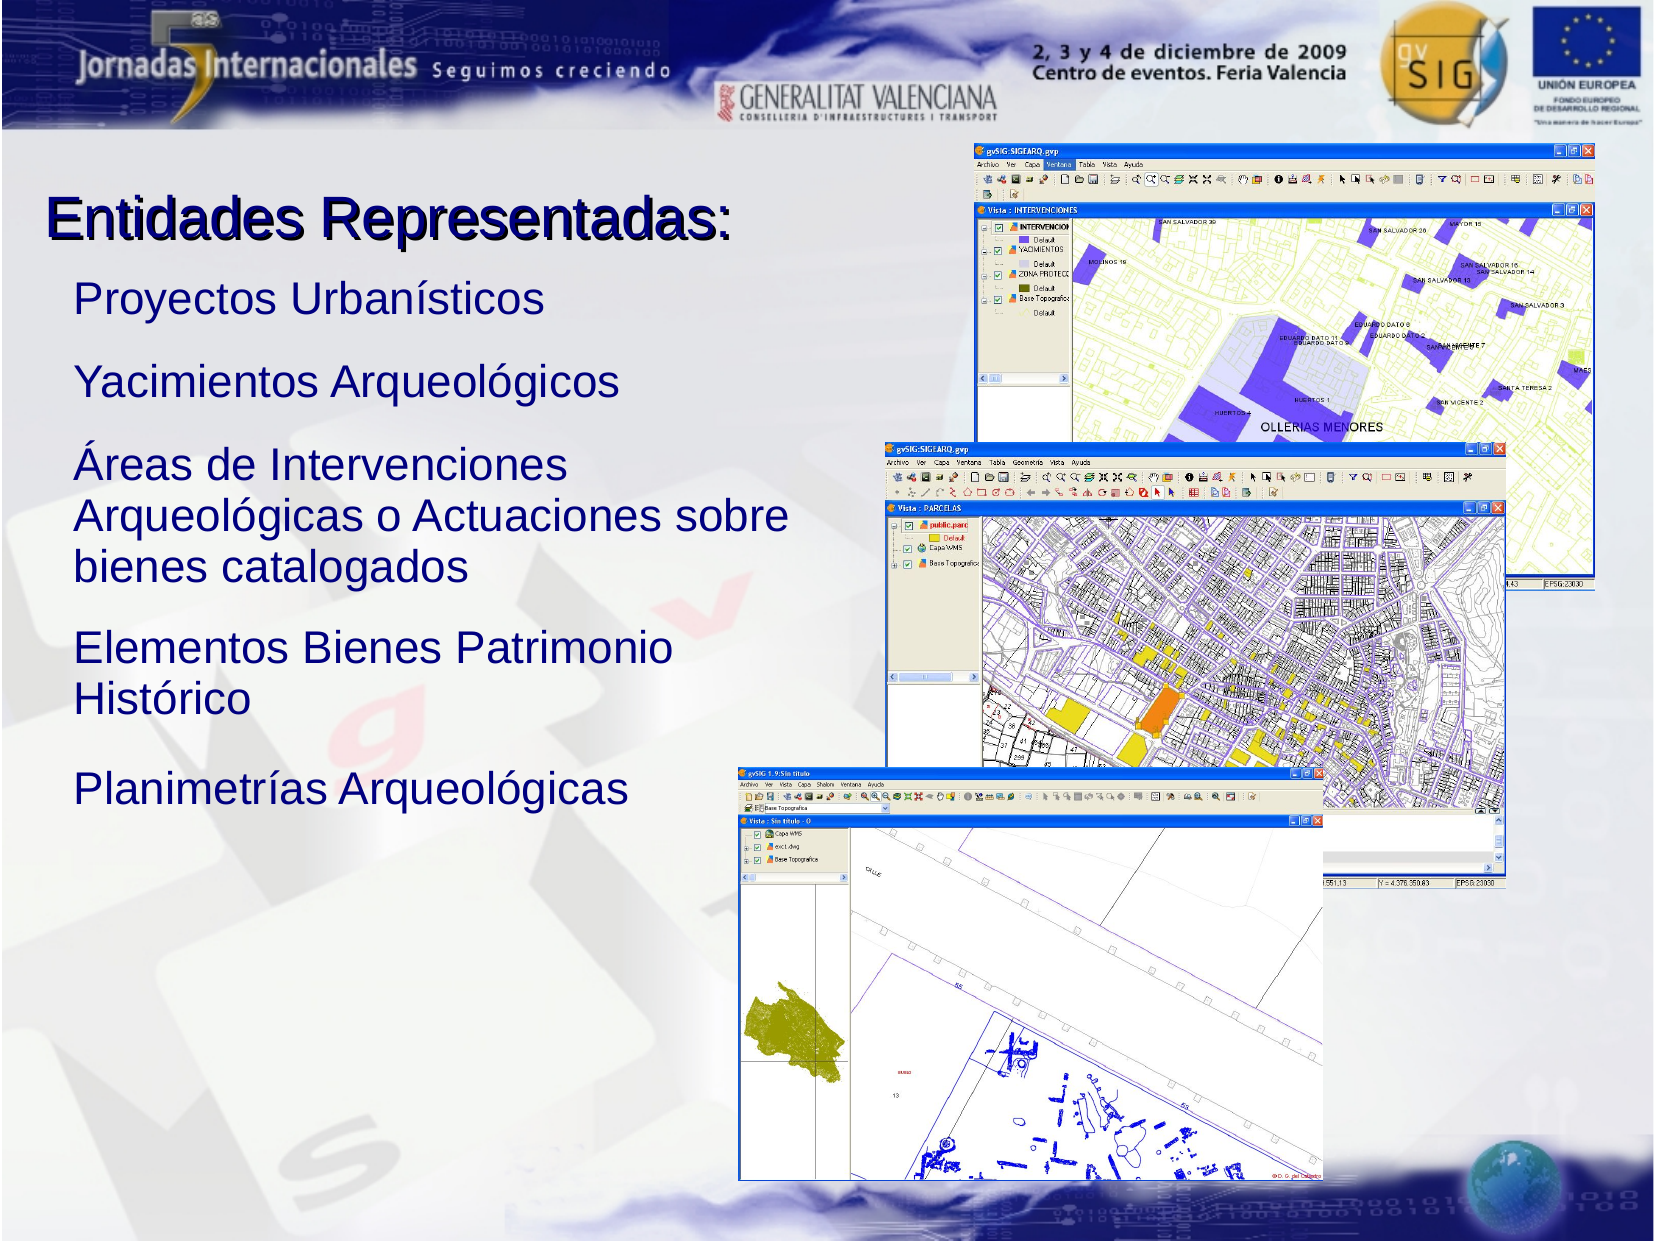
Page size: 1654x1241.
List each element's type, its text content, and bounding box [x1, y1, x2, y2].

text_box Áreas de Intervenciones Arqueológicas o Actuaciones sobre bienes catalogados [59, 431, 827, 600]
text_box Planimetrías Arqueológicas [59, 756, 768, 822]
picture [2, 0, 1654, 1241]
text_box Entidades Representadas: [29, 177, 827, 257]
text_box Yacimientos Arqueológicos [59, 348, 709, 431]
text_box Proyectos Urbanísticos [59, 265, 621, 332]
text_box Elementos Bienes Patrimonio Histórico [59, 614, 768, 732]
